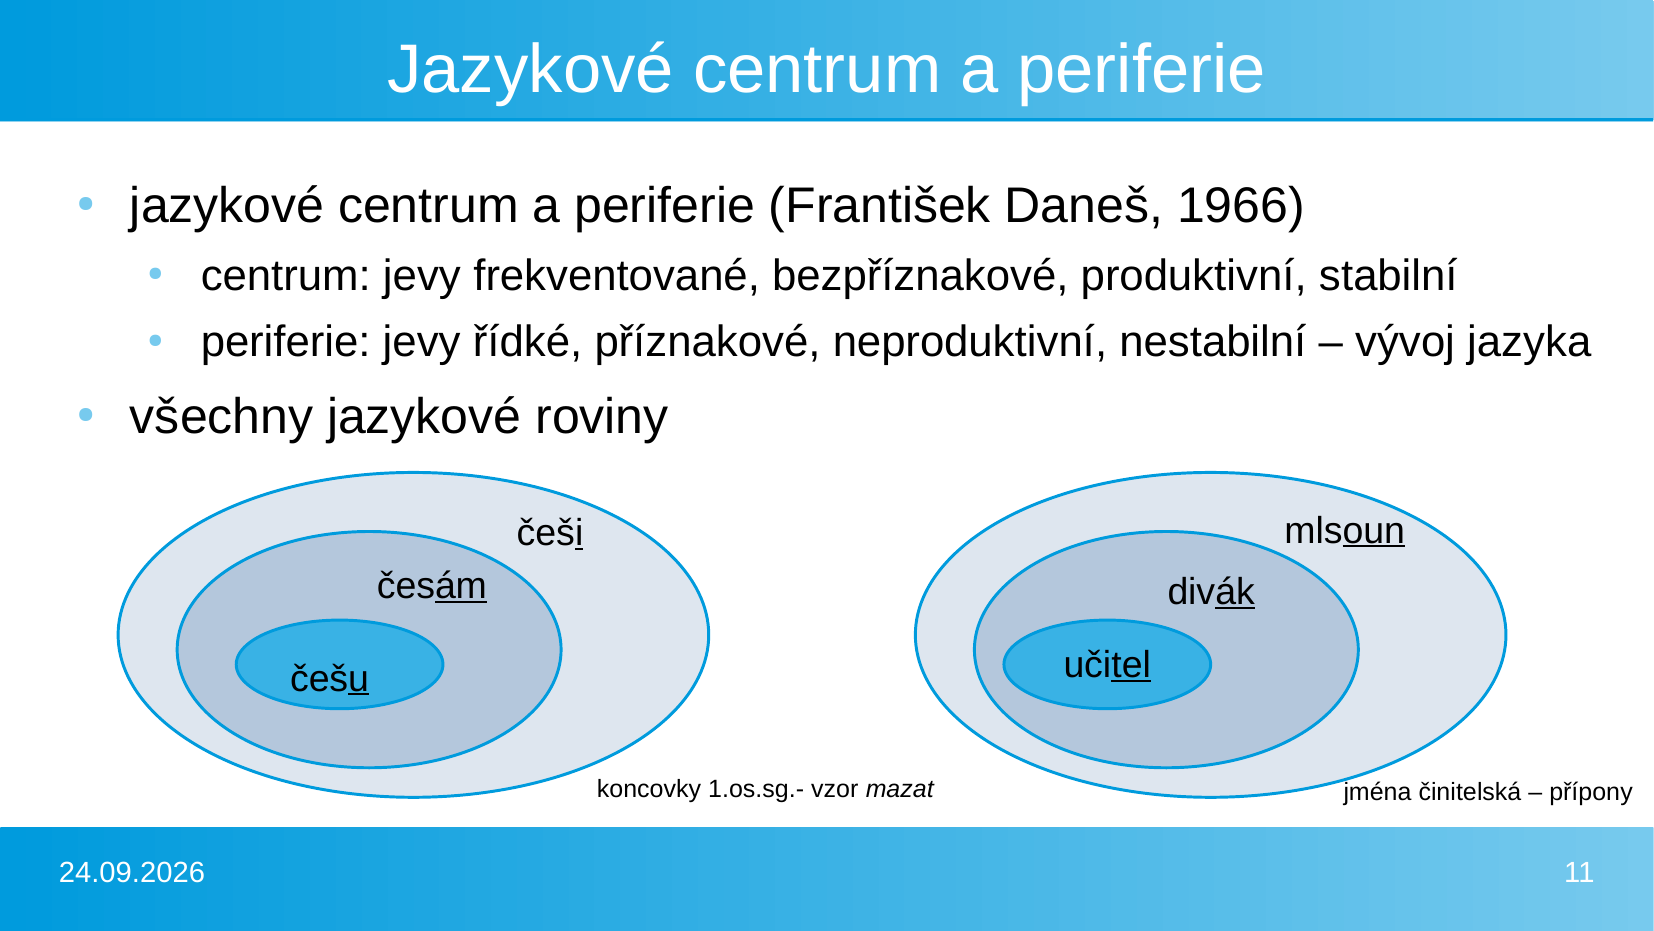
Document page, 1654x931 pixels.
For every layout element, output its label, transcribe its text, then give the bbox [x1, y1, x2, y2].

text_box češu [275, 649, 384, 707]
text_box [915, 472, 1506, 798]
text_box divák [1152, 563, 1270, 621]
list jazykové centrum a periferie (František Daneš, 1966) centrum: jevy frekventované, bezpříznakové, produktivní, stabilní periferie: jevy řídké, příznakové, neproduktivní, nestabilní – vývoj jazyka všechny jazykové roviny [59, 177, 1595, 827]
title Jazykové centrum a periferie [59, 29, 1595, 108]
text_box česám [362, 557, 502, 615]
text_box jména činitelská – přípony [1328, 769, 1654, 827]
text_box učitel [1003, 620, 1211, 709]
text_box mlsoun [1269, 501, 1420, 559]
text_box koncovky 1.os.sg.- vzor mazat [582, 767, 950, 811]
text_box [118, 472, 709, 798]
text_box češi [501, 504, 599, 562]
